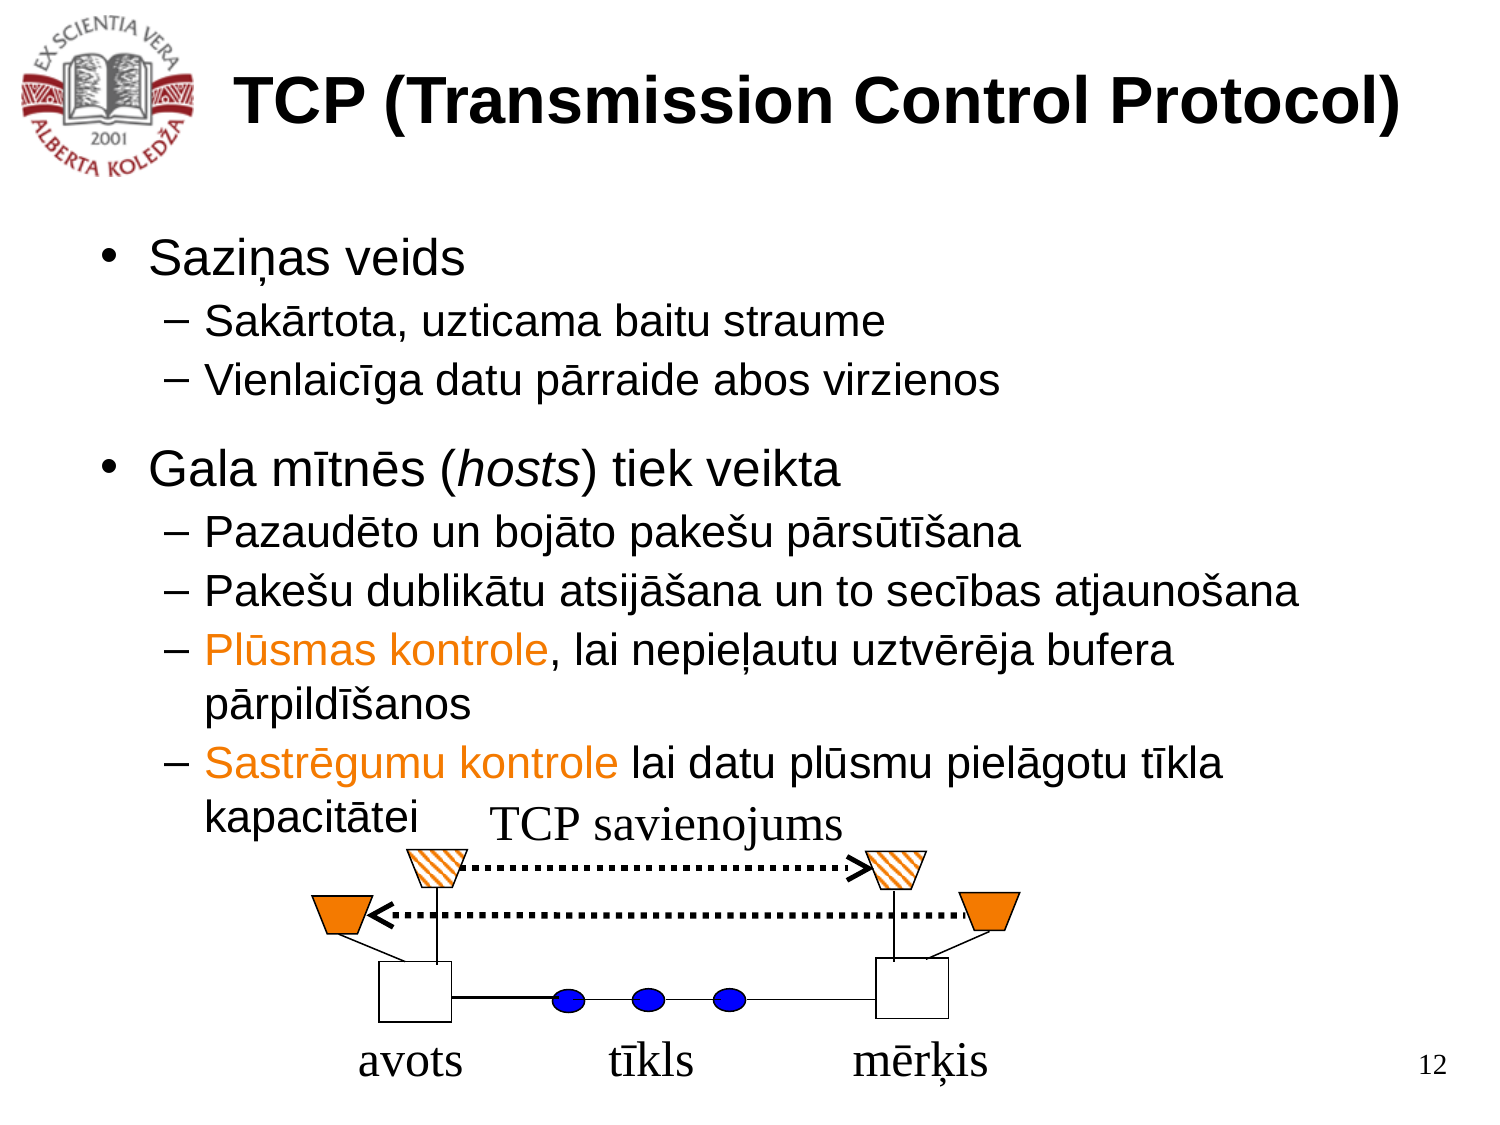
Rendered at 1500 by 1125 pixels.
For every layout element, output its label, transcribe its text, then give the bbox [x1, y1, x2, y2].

title TCP (Transmission Control Protocol) [187, 44, 1425, 150]
text_box [959, 892, 1020, 931]
text_box [865, 851, 927, 890]
text_box [312, 895, 373, 934]
text_box avots [343, 1018, 479, 1095]
text_box [406, 849, 468, 888]
text_box TCP savienojums [474, 782, 859, 859]
text_box mērķis [837, 1018, 1004, 1095]
text_box [632, 988, 665, 1012]
text_box tīkls [593, 1018, 710, 1095]
picture [21, 15, 194, 177]
text_box <skaitlis> [1312, 1037, 1463, 1100]
text_box [552, 989, 585, 1013]
list Saziņas veids Sakārtota, uzticama baitu straume Vienlaicīga datu pārraide abos virzienos Gala mītnēs (hosts) tiek veikta Pazaudēto un bojāto pakešu pārsūtīšana Pakešu dublikātu atsijāšana un to secības atjaunošana Plūsmas kontrole, lai nepieļautu uztvērēja bufera pārpildīšanos Sastrēgumu kontrole lai datu plūsmu pielāgotu tīkla kapacitātei [85, 216, 1436, 857]
text_box [713, 988, 746, 1012]
